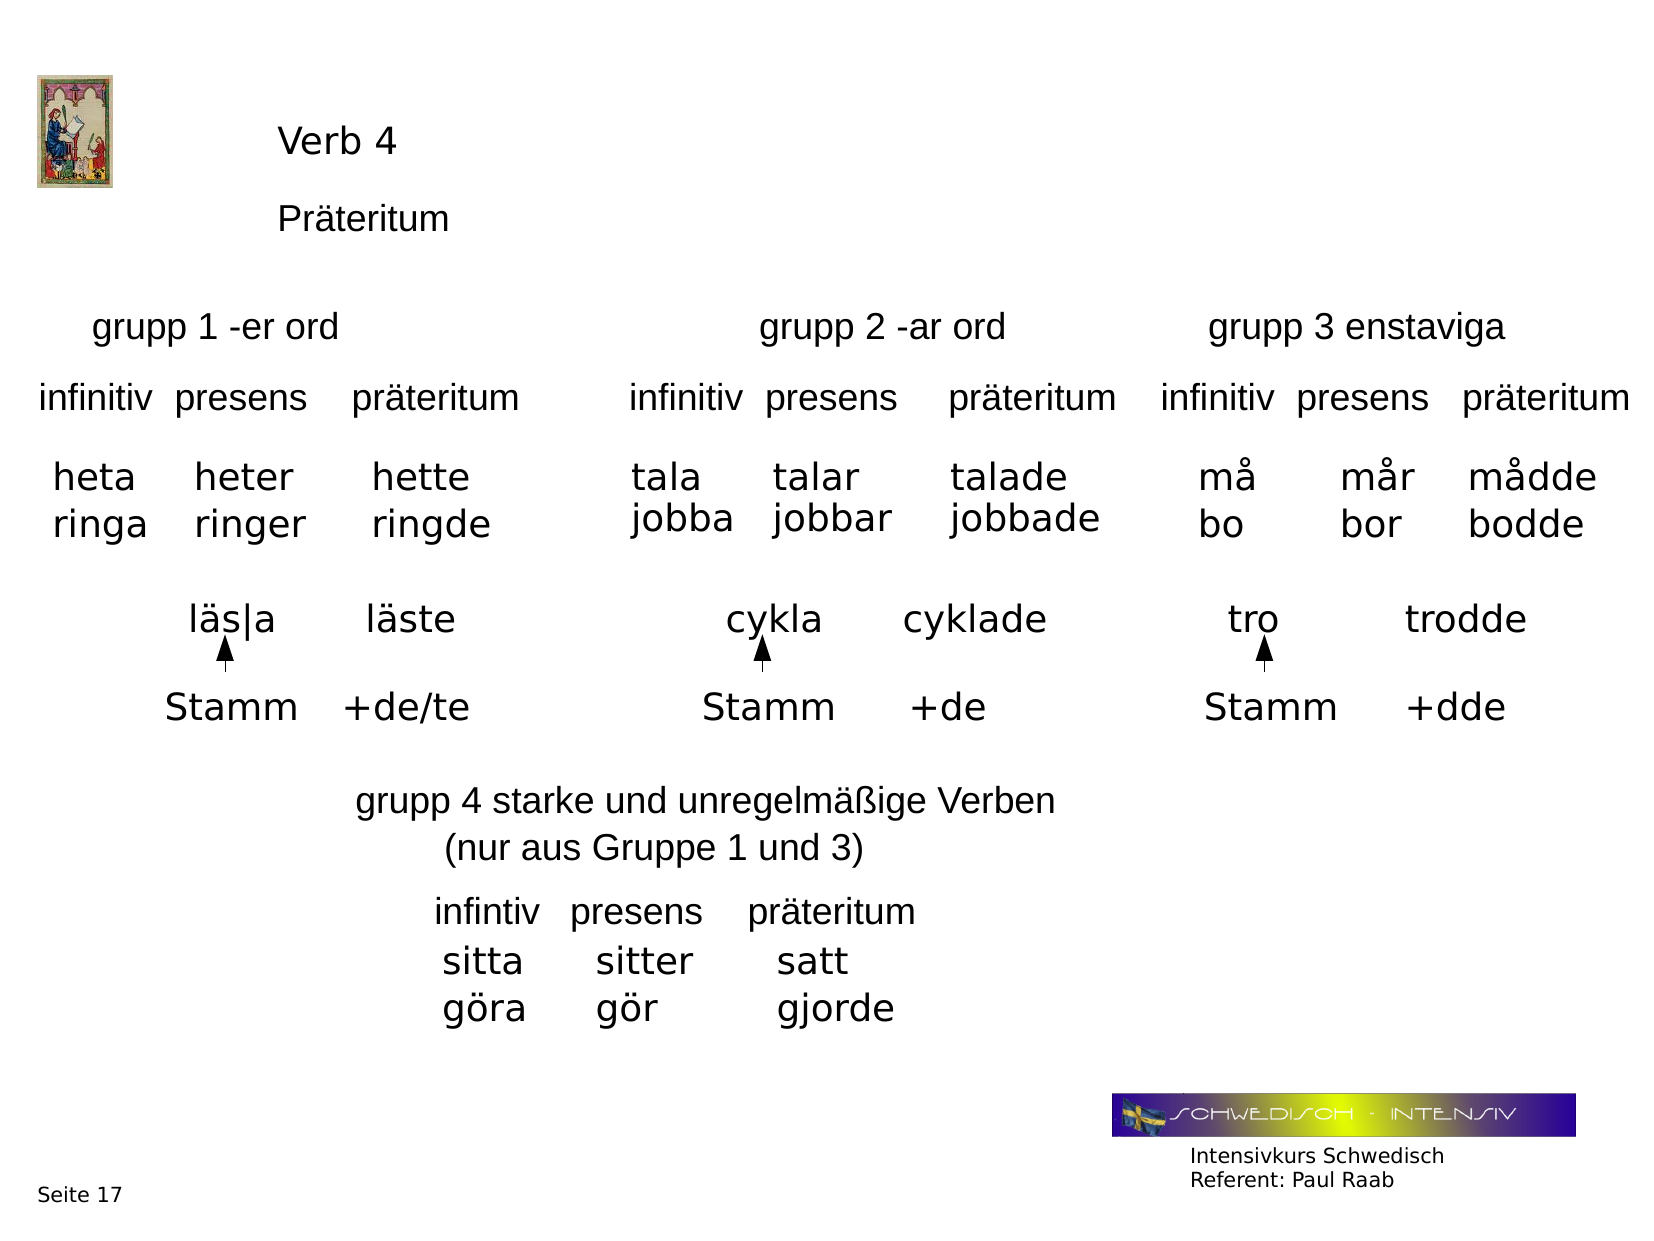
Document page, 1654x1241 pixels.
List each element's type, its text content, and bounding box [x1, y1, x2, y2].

text_box läs|a [173, 589, 292, 649]
text_box Verb 4 [262, 112, 601, 171]
text_box ringer [179, 495, 322, 554]
text_box Stamm [149, 678, 314, 737]
text_box ringa [37, 495, 164, 554]
text_box må [1183, 448, 1273, 507]
text_box heta [37, 448, 152, 495]
text_box Stamm [1189, 678, 1354, 737]
text_box trodde [1389, 589, 1543, 649]
text_box sitta [427, 932, 540, 979]
text_box grupp 2 -ar ord [744, 298, 1082, 356]
text_box ringde [356, 495, 507, 554]
text_box läste [350, 589, 472, 649]
text_box gör [580, 979, 673, 1039]
text_box präteritum [732, 883, 965, 940]
text_box +de [893, 678, 1002, 737]
text_box presens [159, 369, 336, 427]
text_box (nur aus Gruppe 1 und 3) [429, 819, 914, 876]
text_box grupp 1 -er ord [77, 298, 415, 356]
text_box grupp 4 starke und unregelmäßige Verben [340, 771, 1129, 829]
text_box tro [1212, 589, 1295, 649]
text_box heter [179, 448, 309, 495]
text_box bo [1183, 495, 1260, 554]
text_box jobbar [758, 489, 908, 548]
text_box talar [758, 448, 875, 489]
text_box mådde [1452, 448, 1613, 507]
text_box Stamm [687, 678, 852, 737]
text_box cykla [710, 589, 839, 649]
text_box bor [1324, 495, 1417, 554]
text_box präteritum [933, 369, 1165, 427]
text_box presens [1281, 369, 1447, 427]
text_box göra [427, 979, 543, 1039]
text_box cyklade [888, 589, 1063, 649]
text_box tala [616, 448, 718, 489]
text_box presens [555, 883, 732, 940]
text_box infinitiv [614, 369, 750, 427]
text_box präteritum [336, 369, 569, 427]
text_box jobbade [935, 489, 1116, 548]
text_box +dde [1389, 678, 1522, 737]
text_box grupp 3 enstaviga [1193, 298, 1531, 356]
text_box Präteritum [262, 189, 676, 247]
text_box satt [761, 932, 864, 979]
text_box präteritum [1447, 369, 1654, 427]
text_box hette [356, 448, 486, 495]
text_box sitter [580, 932, 709, 991]
text_box infinitiv [23, 369, 159, 427]
text_box infintiv [419, 883, 555, 940]
text_box infinitiv [1165, 369, 1281, 427]
text_box gjorde [761, 979, 911, 1039]
text_box mår [1324, 448, 1430, 507]
picture [1112, 1093, 1576, 1137]
text_box presens [750, 369, 933, 427]
picture [37, 75, 113, 188]
text_box jobba [616, 489, 750, 548]
text_box bodde [1452, 495, 1600, 554]
text_box talade [935, 448, 1083, 489]
text_box +de/te [326, 678, 486, 737]
